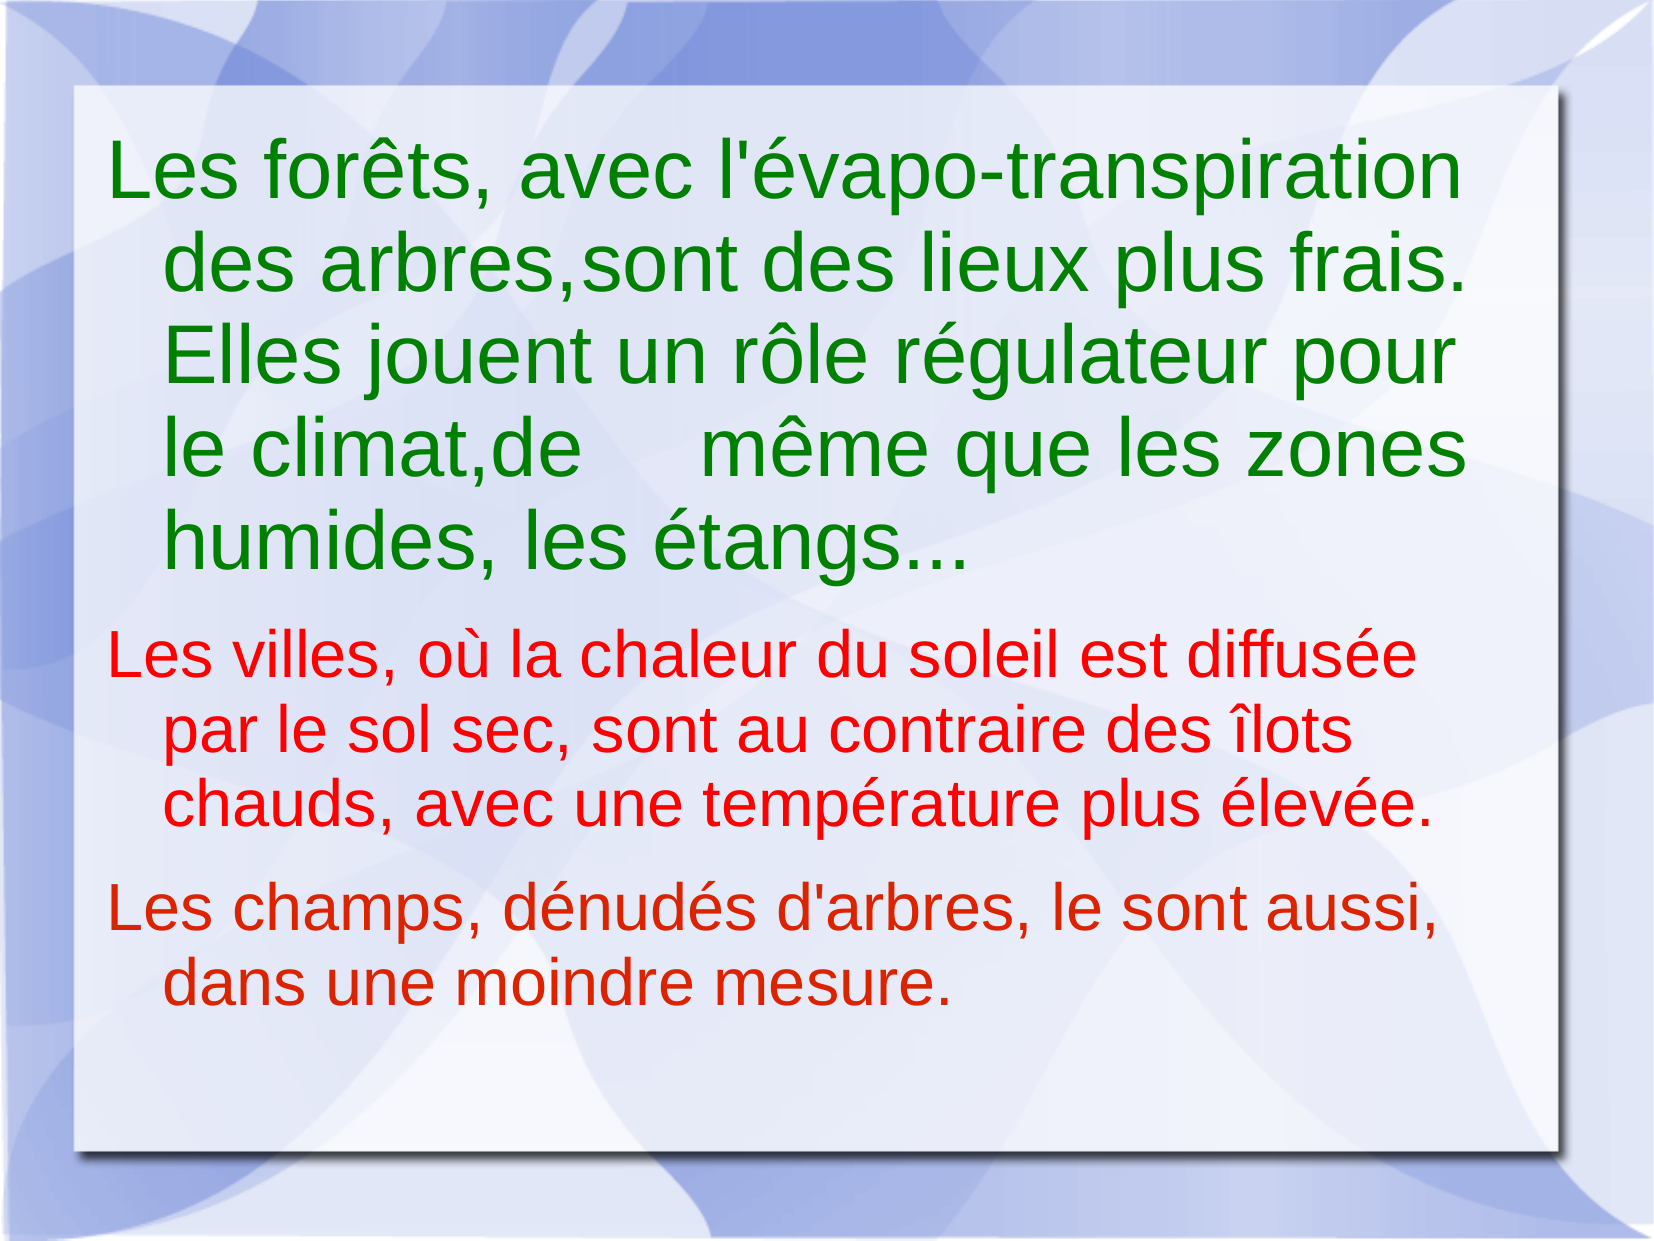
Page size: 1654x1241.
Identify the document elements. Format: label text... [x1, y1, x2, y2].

list Les forêts, avec l'évapo-transpiration des arbres, sont des lieux plus frais. Elles jouent un rôle régulateur pour le climat,de même que les zones humides, les étangs... Les villes, où la chaleur du soleil est diffusée par le sol sec, sont au contraire des îlots chauds, avec une température plus élevée. Les champs, dénudés d'arbres, le sont aussi, dans une moindre mesure. [106, 118, 1524, 1123]
picture [0, 0, 1654, 1241]
